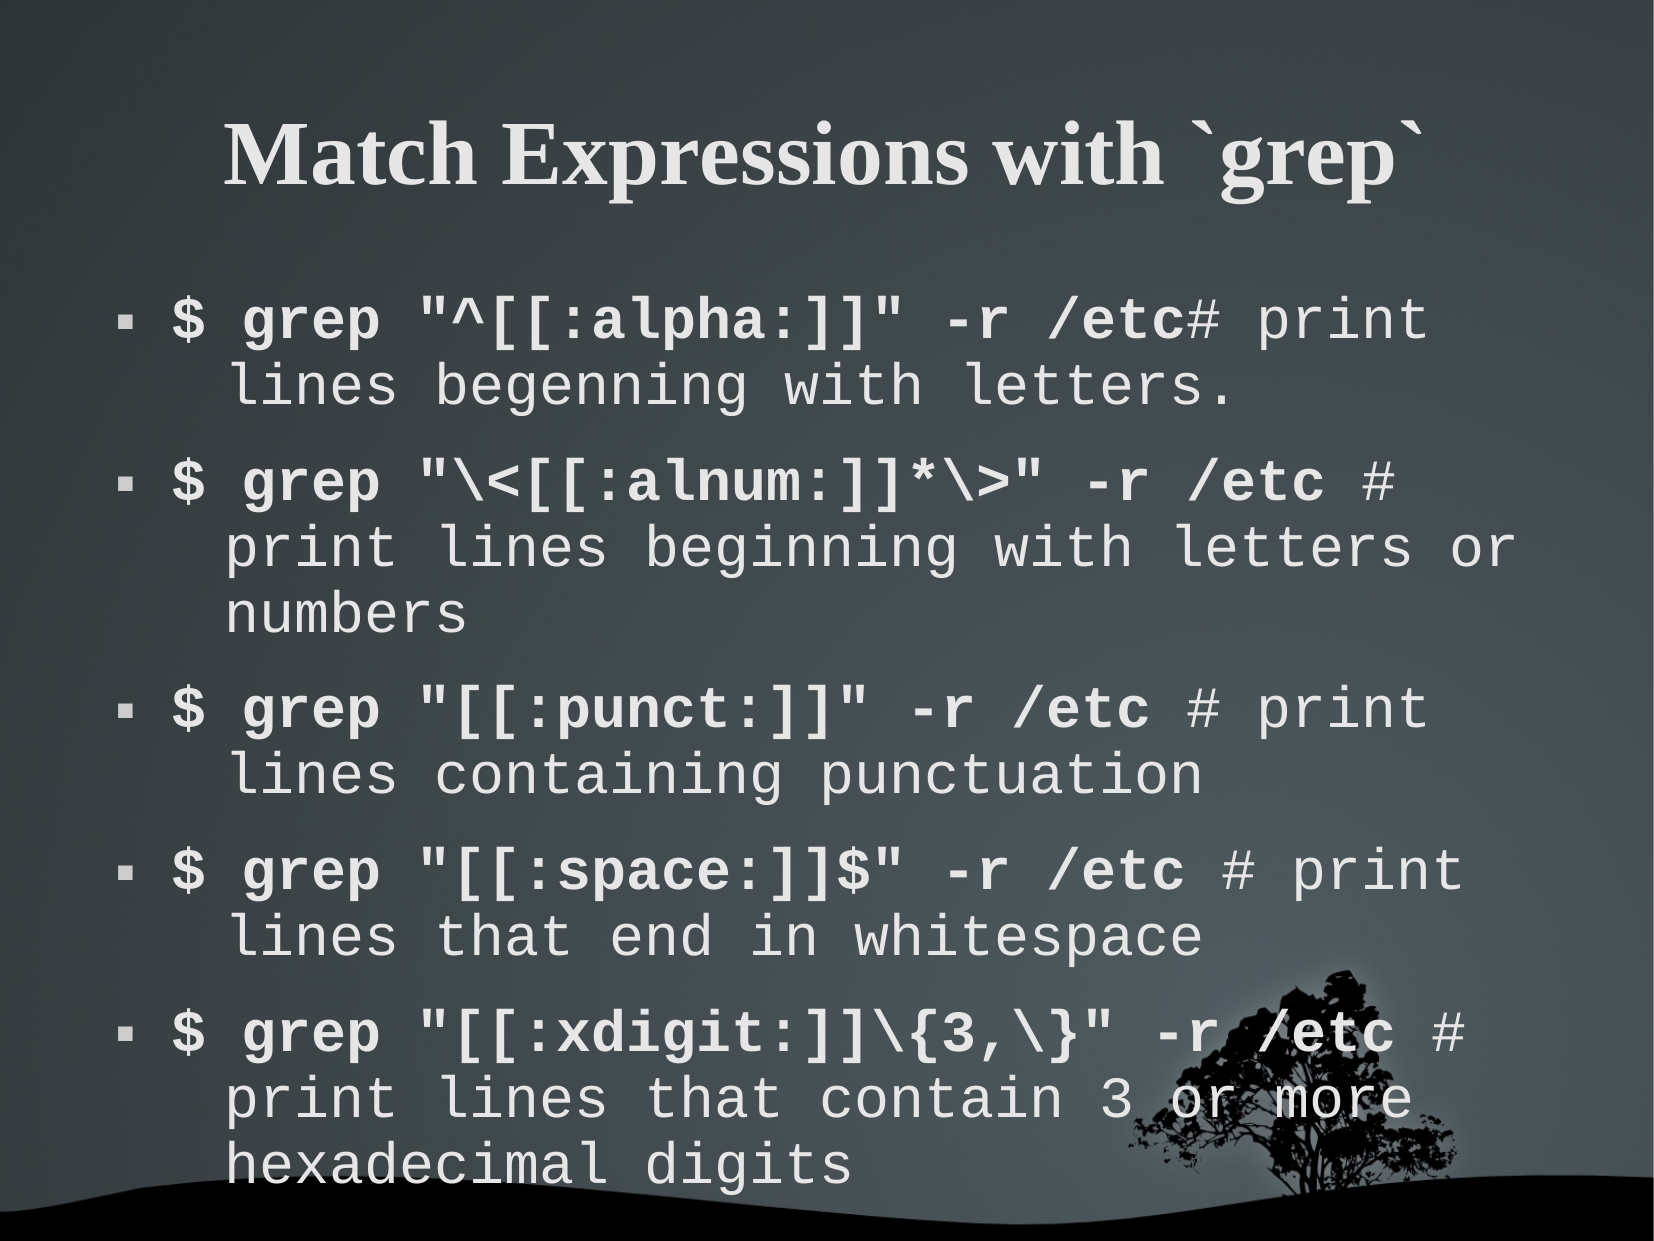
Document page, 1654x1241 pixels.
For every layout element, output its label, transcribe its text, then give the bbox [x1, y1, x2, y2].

list $ grep "^[[:alpha:]]" -r /etc# print lines begenning with letters. $ grep "\<[[:alnum:]]*\>" -r /etc # print lines beginning with letters or numbers $ grep "[[:punct:]]" -r /etc # print lines containing punctuation $ grep "[[:space:]]$" -r /etc # print lines that end in whitespace $ grep "[[:xdigit:]]\{3,\}" -r /etc # print lines that contain 3 or more hexadecimal digits [82, 290, 1571, 1212]
title Match Expressions with `grep` [82, 33, 1571, 274]
picture [0, 0, 1654, 1241]
